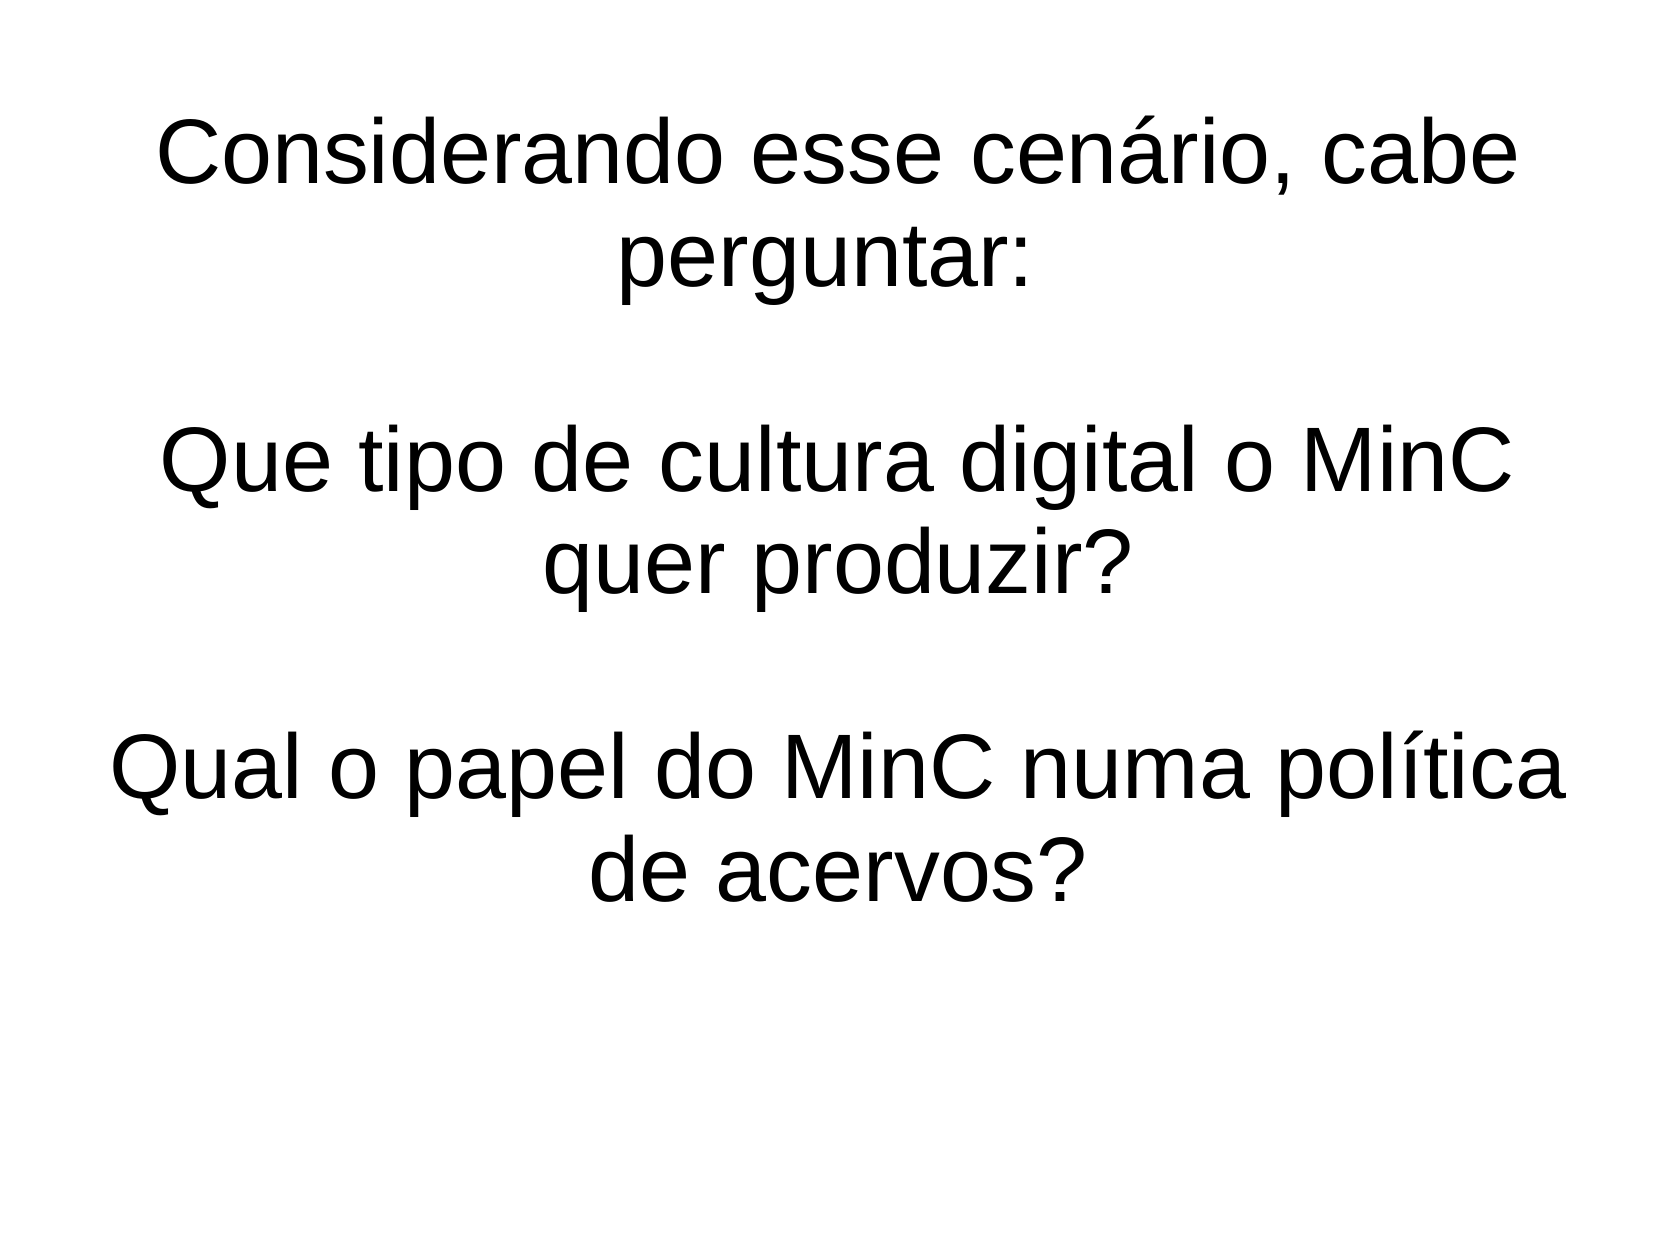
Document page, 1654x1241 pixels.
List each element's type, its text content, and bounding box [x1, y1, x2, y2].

title Considerando esse cenário, cabe perguntar: Que tipo de cultura digital o MinC quer produzir? Qual o papel do MinC numa política de acervos? [94, 100, 1583, 921]
